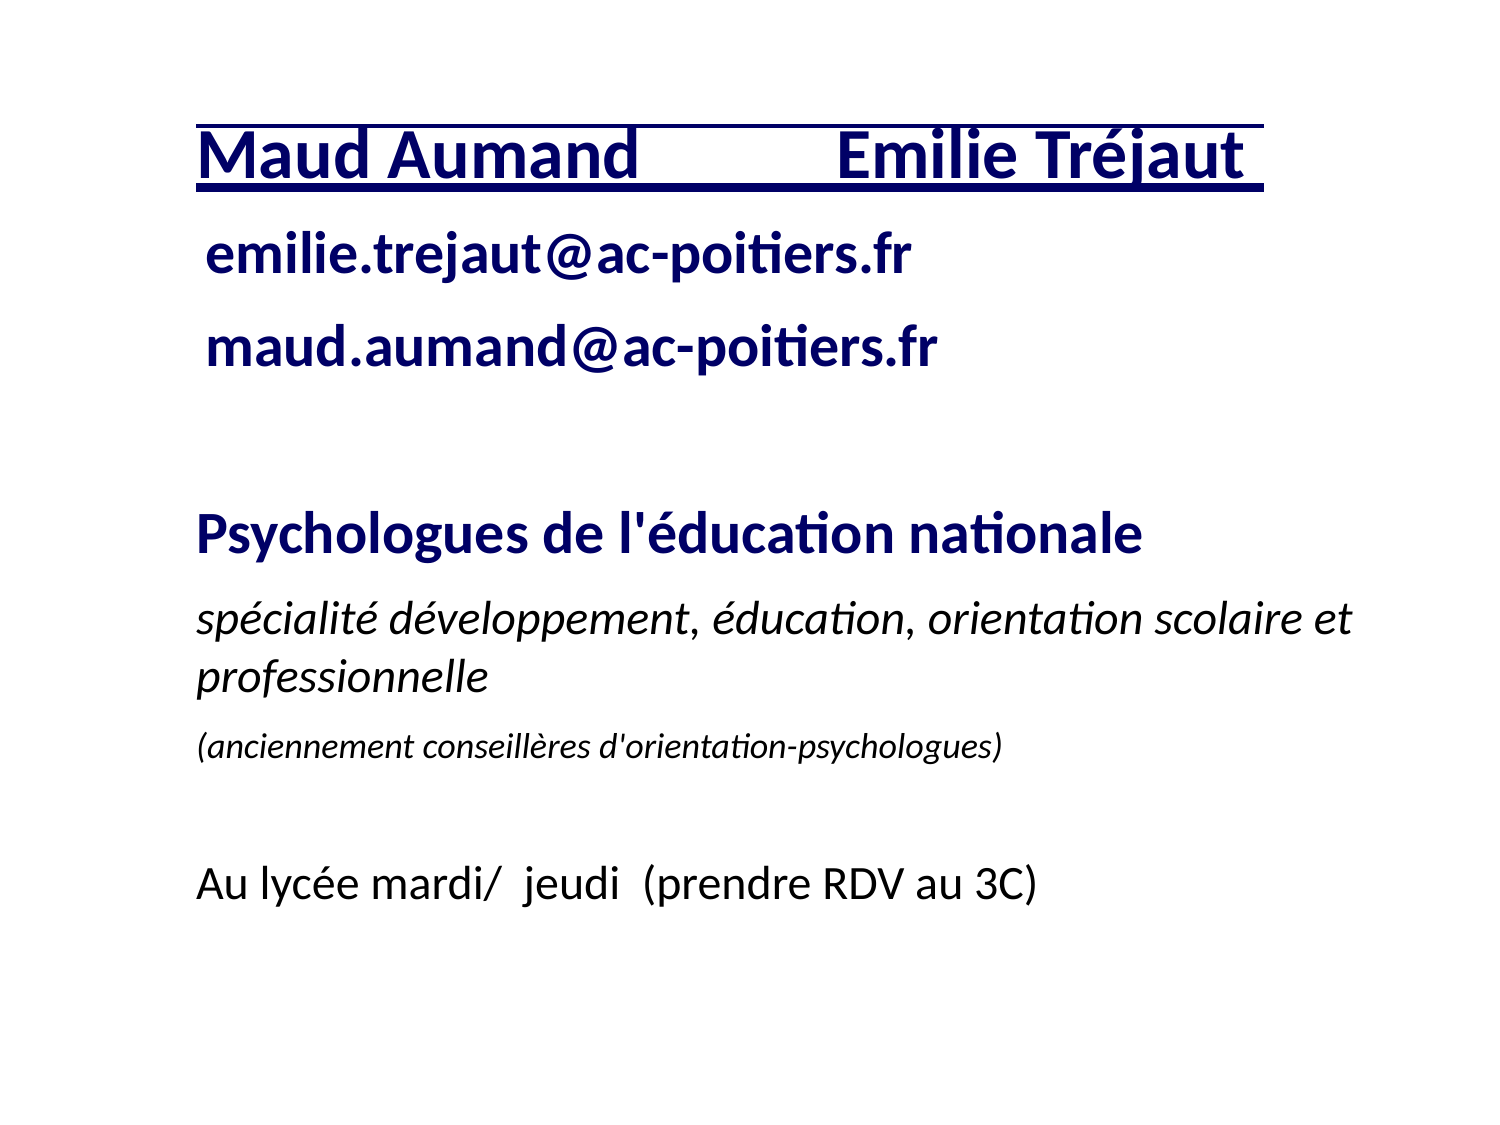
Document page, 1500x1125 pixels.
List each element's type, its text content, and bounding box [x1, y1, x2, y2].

list Maud Aumand Emilie Tréjaut emilie.trejaut@ac-poitiers.fr maud.aumand@ac-poitiers.fr Psychologues de l'éducation nationale spécialité développement, éducation, orientation scolaire et professionnelle (anciennement conseillères d'orientation-psychologues) Au lycée mardi/ jeudi (prendre RDV au 3C) [75, 106, 1425, 916]
